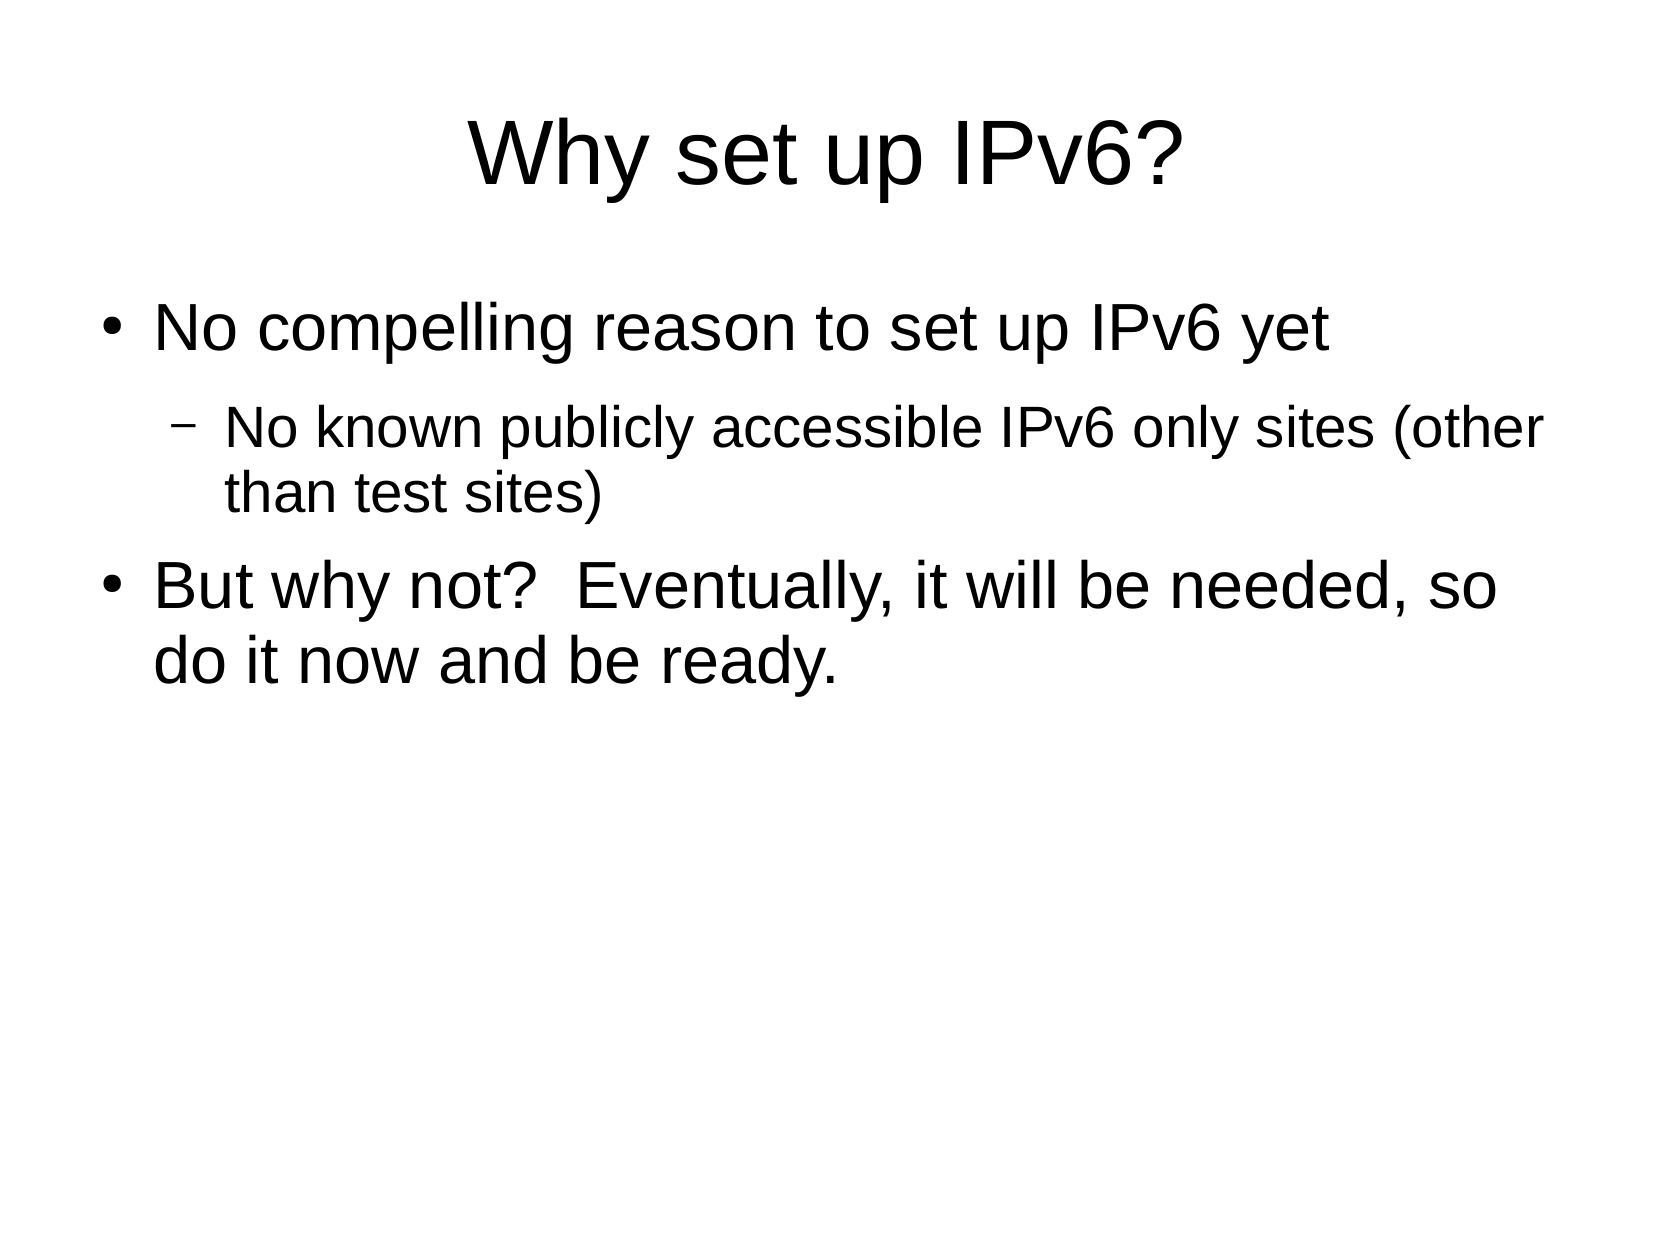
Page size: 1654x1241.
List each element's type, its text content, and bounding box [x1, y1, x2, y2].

title Why set up IPv6? [82, 49, 1571, 257]
list No compelling reason to set up IPv6 yet No known publicly accessible IPv6 only sites (other than test sites) But why not? Eventually, it will be needed, so do it now and be ready. [82, 290, 1571, 1010]
